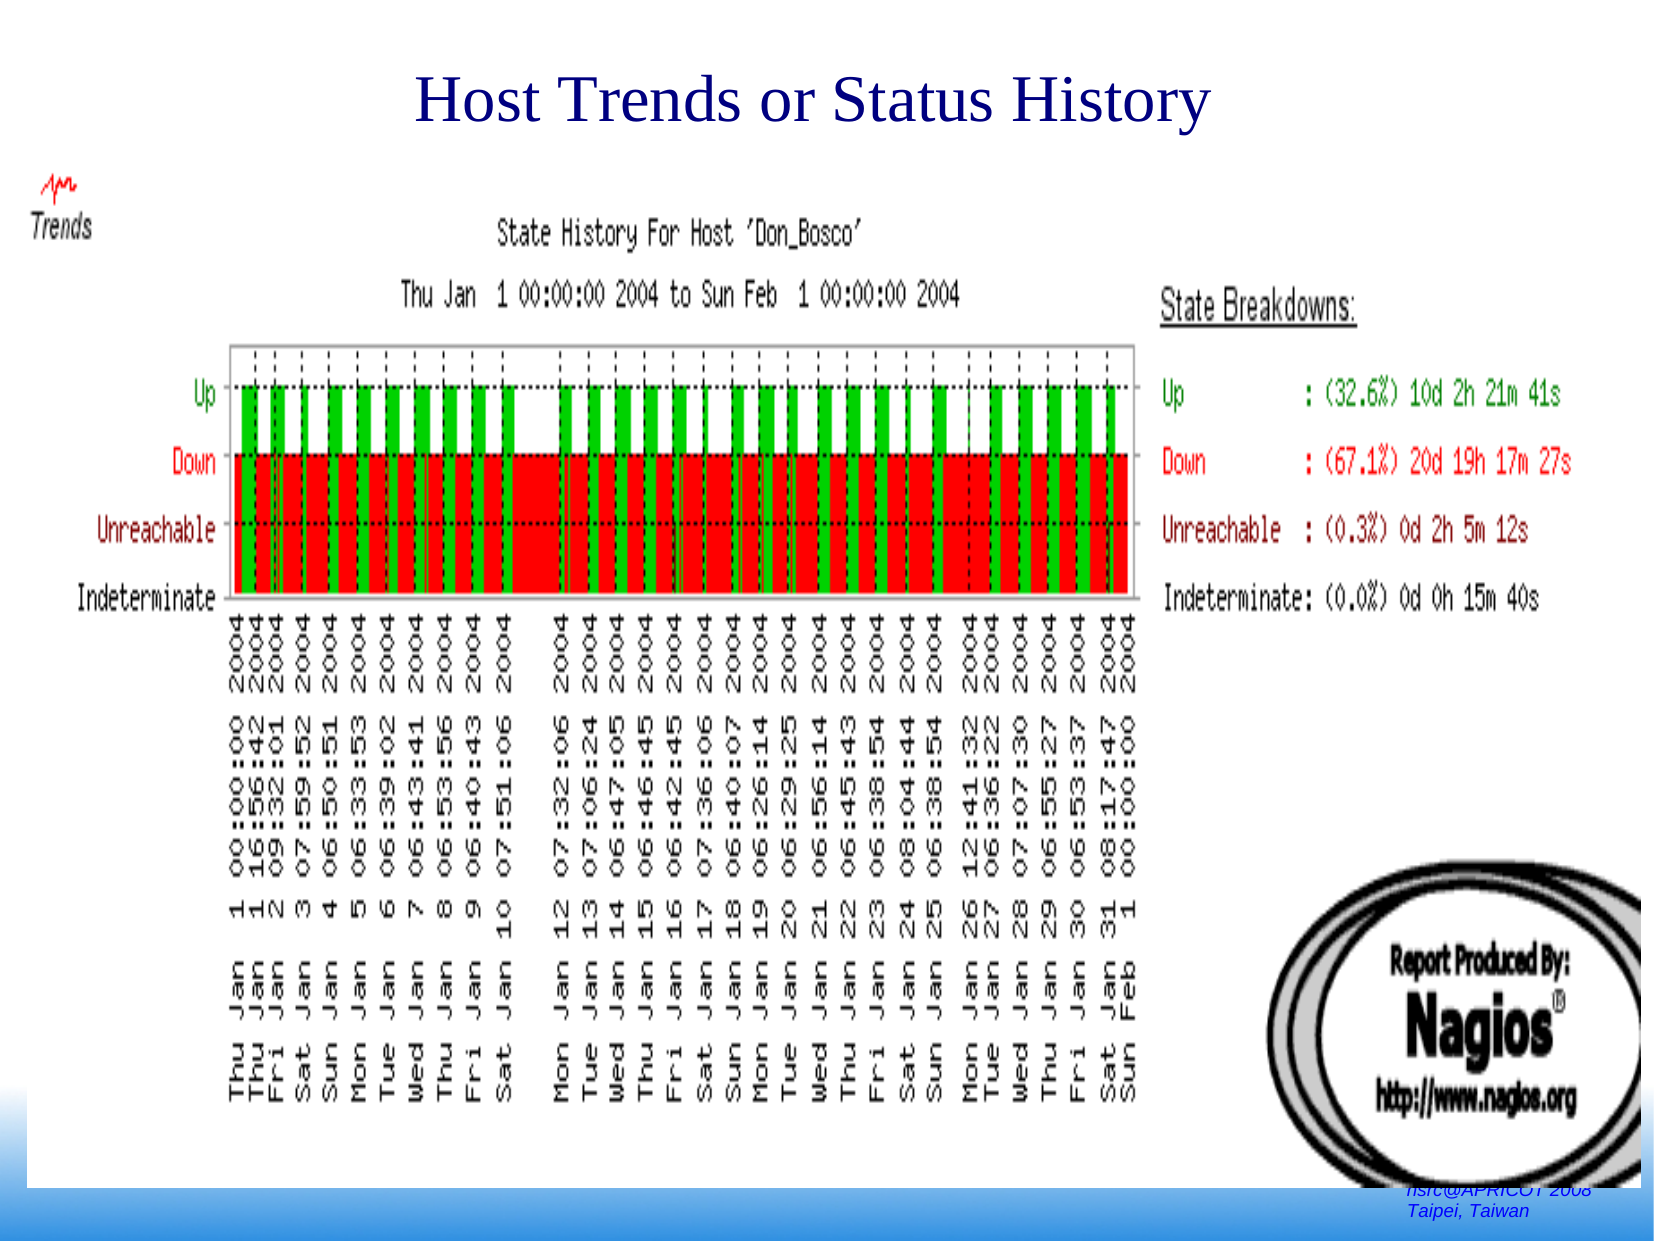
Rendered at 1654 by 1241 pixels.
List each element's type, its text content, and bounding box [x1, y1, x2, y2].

text_box Host Trends or Status History [414, 58, 1209, 139]
picture [0, 165, 1654, 1241]
